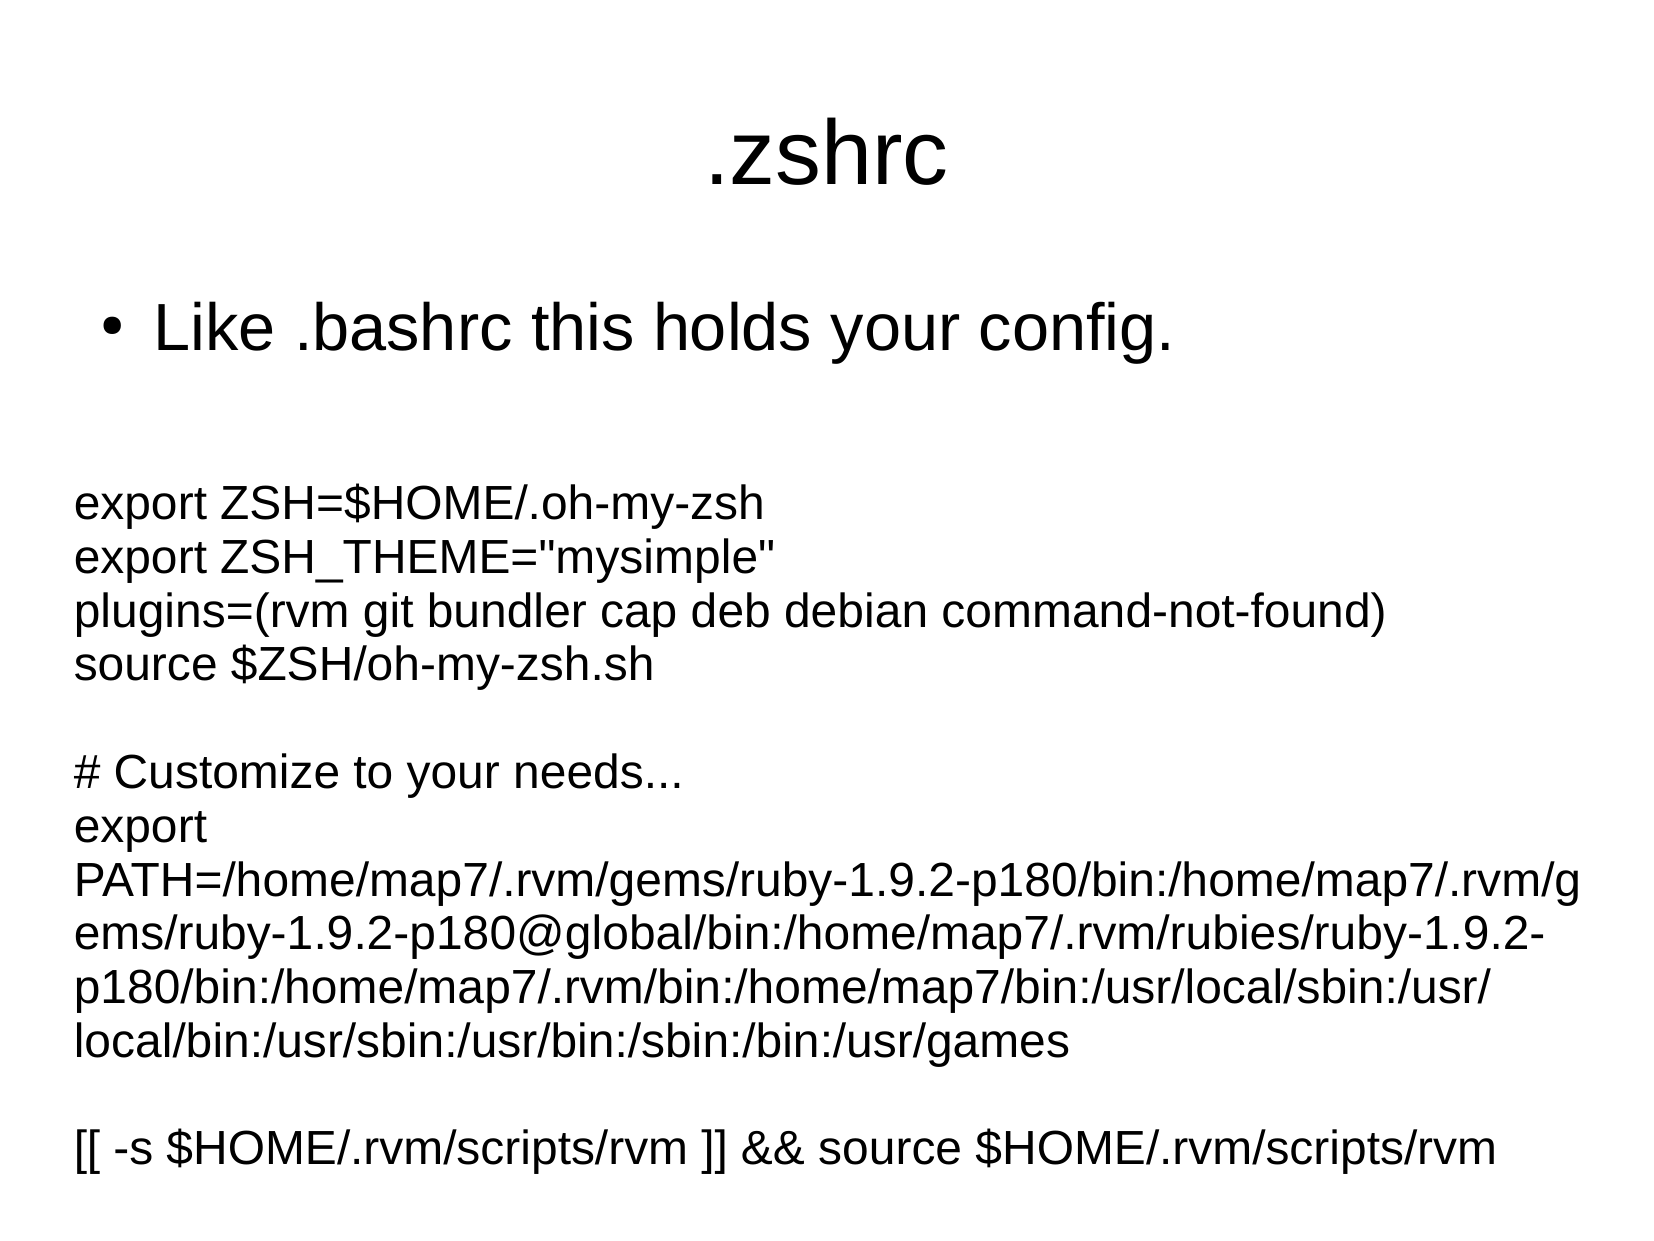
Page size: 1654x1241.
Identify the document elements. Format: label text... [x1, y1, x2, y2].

list Like .bashrc this holds your config. [82, 290, 1571, 468]
text_box export ZSH=$HOME/.oh-my-zsh export ZSH_THEME="mysimple" plugins=(rvm git bundler cap deb debian command-not-found) source $ZSH/oh-my-zsh.sh # Customize to your needs... export PATH=/home/map7/.rvm/gems/ruby-1.9.2-p180/bin:/home/map7/.rvm/gems/ruby-1.9.2-p180@global/bin:/home/map7/.rvm/rubies/ruby-1.9.2-p180/bin:/home/map7/.rvm/bin:/home/map7/bin:/usr/local/sbin:/usr/local/bin:/usr/sbin:/usr/bin:/sbin:/bin:/usr/games [[ -s $HOME/.rvm/scripts/rvm ]] && source $HOME/.rvm/scripts/rvm [59, 468, 1625, 1241]
title .zshrc [82, 49, 1571, 257]
